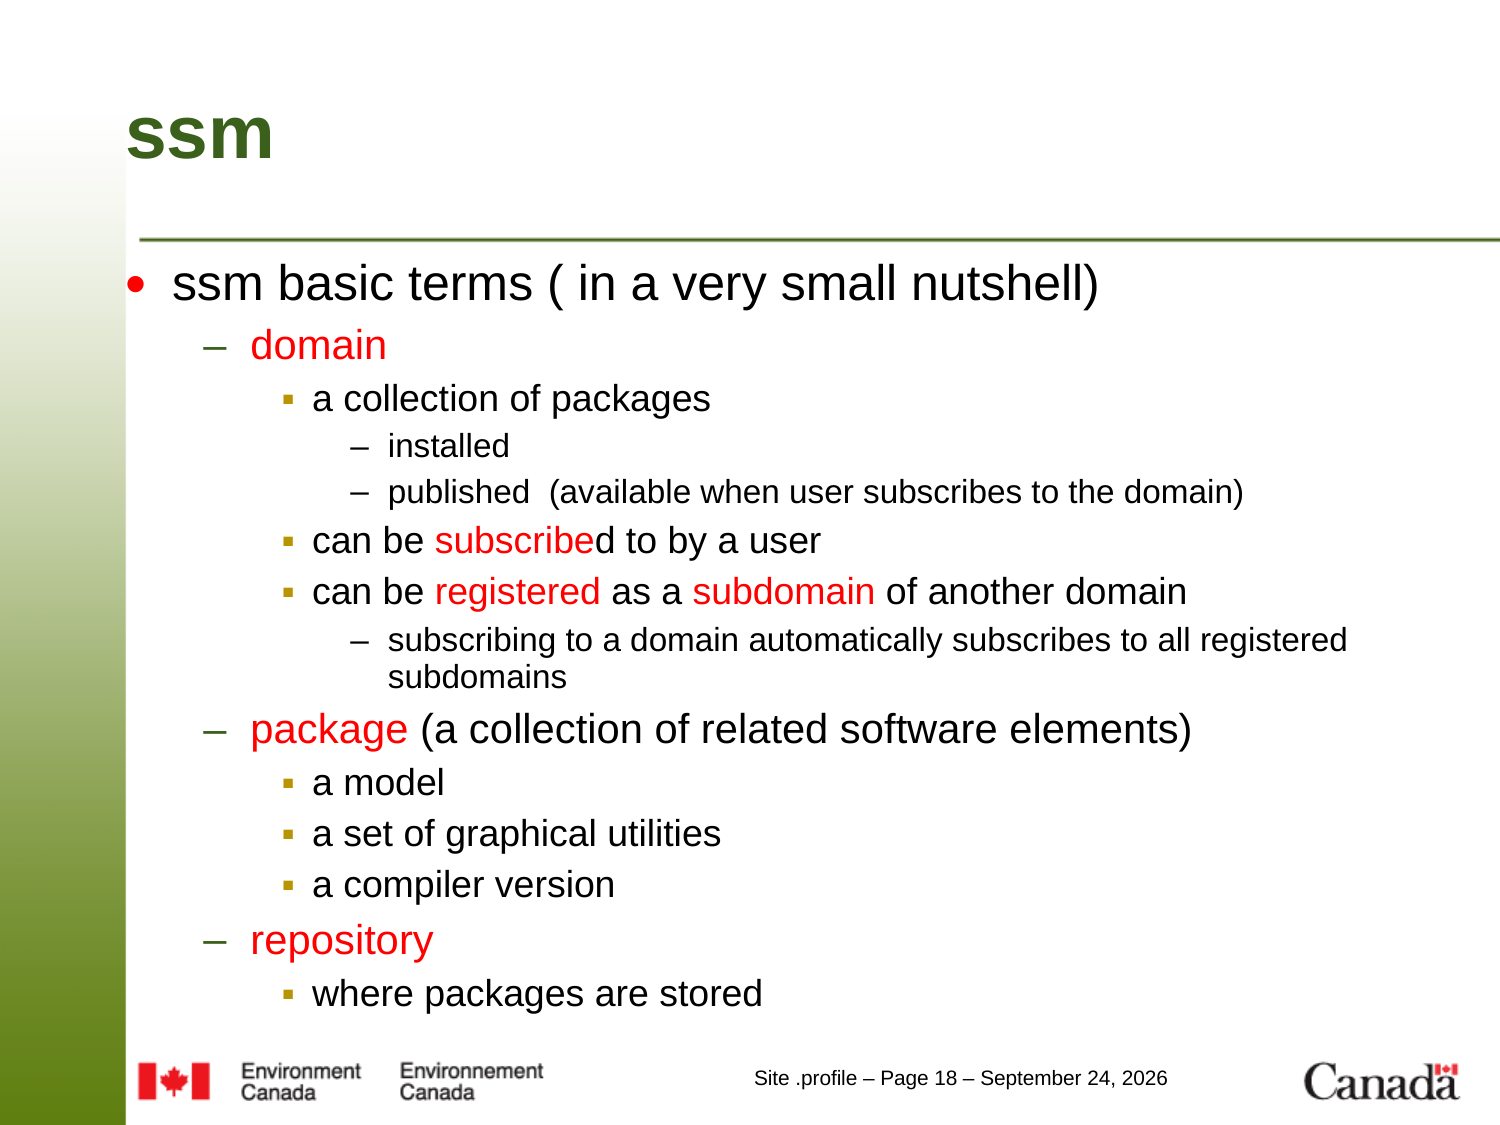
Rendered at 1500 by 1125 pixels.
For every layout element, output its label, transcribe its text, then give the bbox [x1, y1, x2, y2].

title ssm [125, 52, 1463, 213]
picture [0, 0, 1500, 1125]
list ssm basic terms ( in a very small nutshell) domain a collection of packages installed published (available when user subscribes to the domain) can be subscribed to by a user can be registered as a subdomain of another domain subscribing to a domain automatically subscribes to all registered subdomains package (a collection of related software elements) a model a set of graphical utilities a compiler version repository where packages are stored [125, 255, 1463, 1015]
